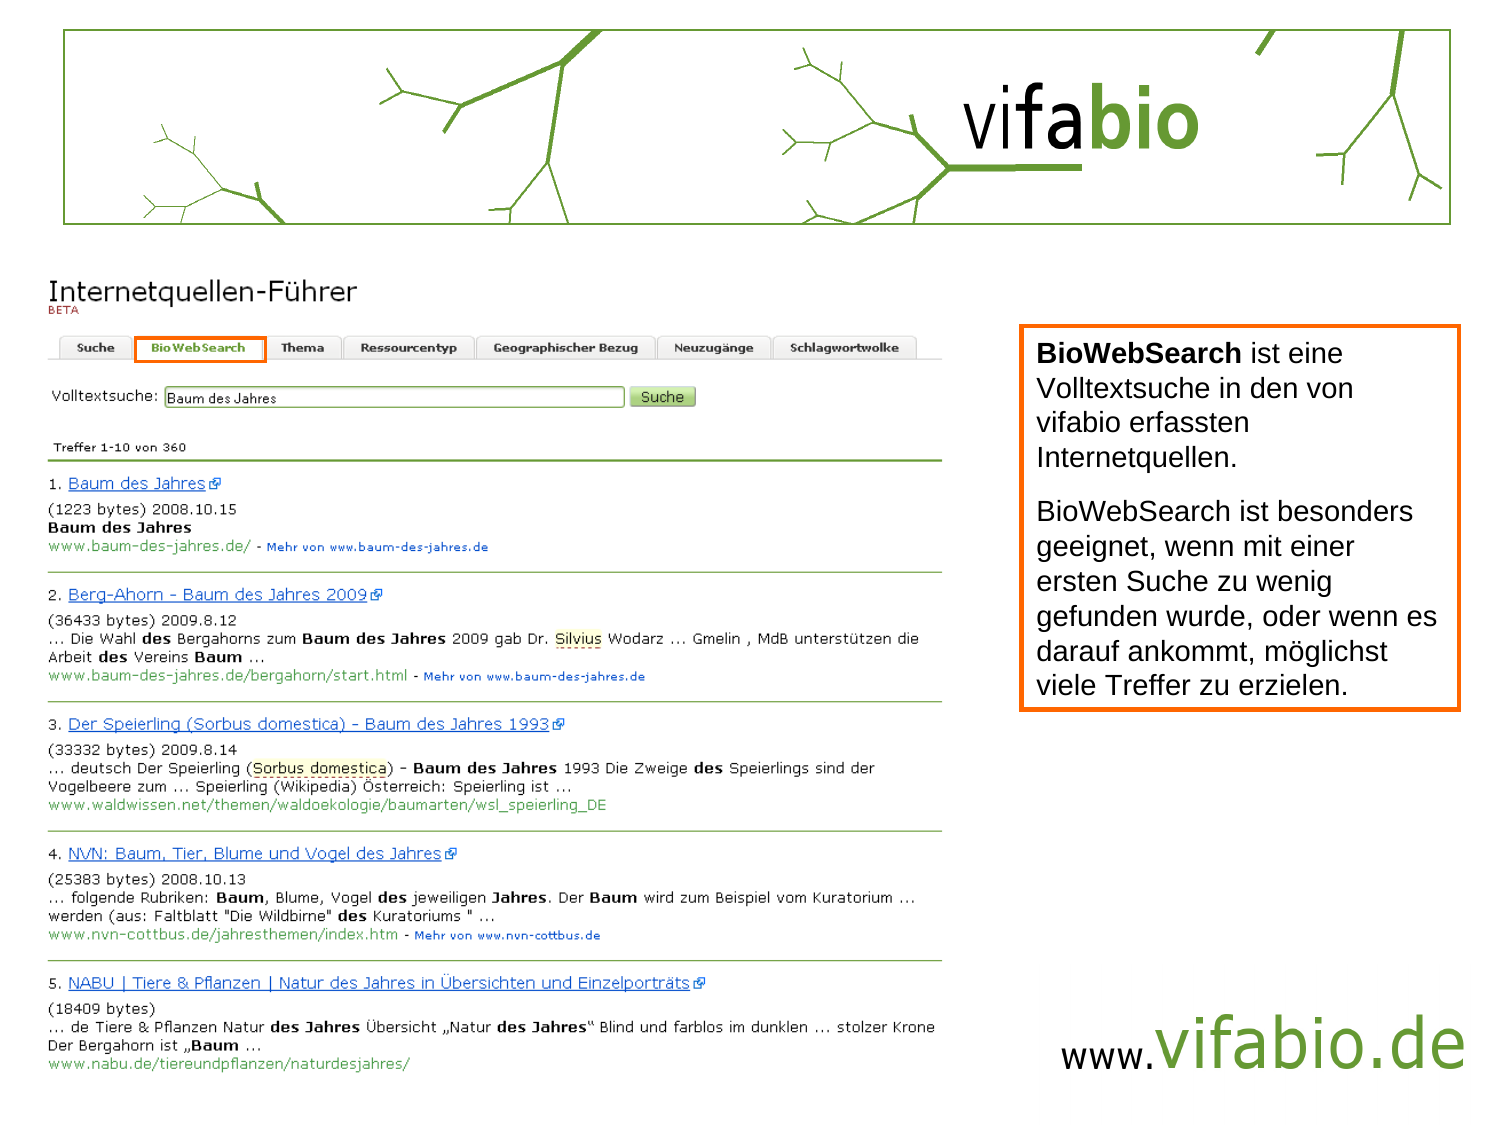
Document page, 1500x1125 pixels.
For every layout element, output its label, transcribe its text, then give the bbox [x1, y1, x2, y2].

picture [41, 267, 957, 1085]
picture [1009, 964, 1500, 1125]
picture [65, 31, 1449, 223]
text_box BioWebSearch ist eine Volltextsuche in den von vifabio erfassten Internetquellen. BioWebSearch ist besonders geeignet, wenn mit einer ersten Suche zu wenig gefunden wurde, oder wenn es darauf ankommt, möglichst viele Treffer zu erzielen. [1021, 326, 1459, 710]
